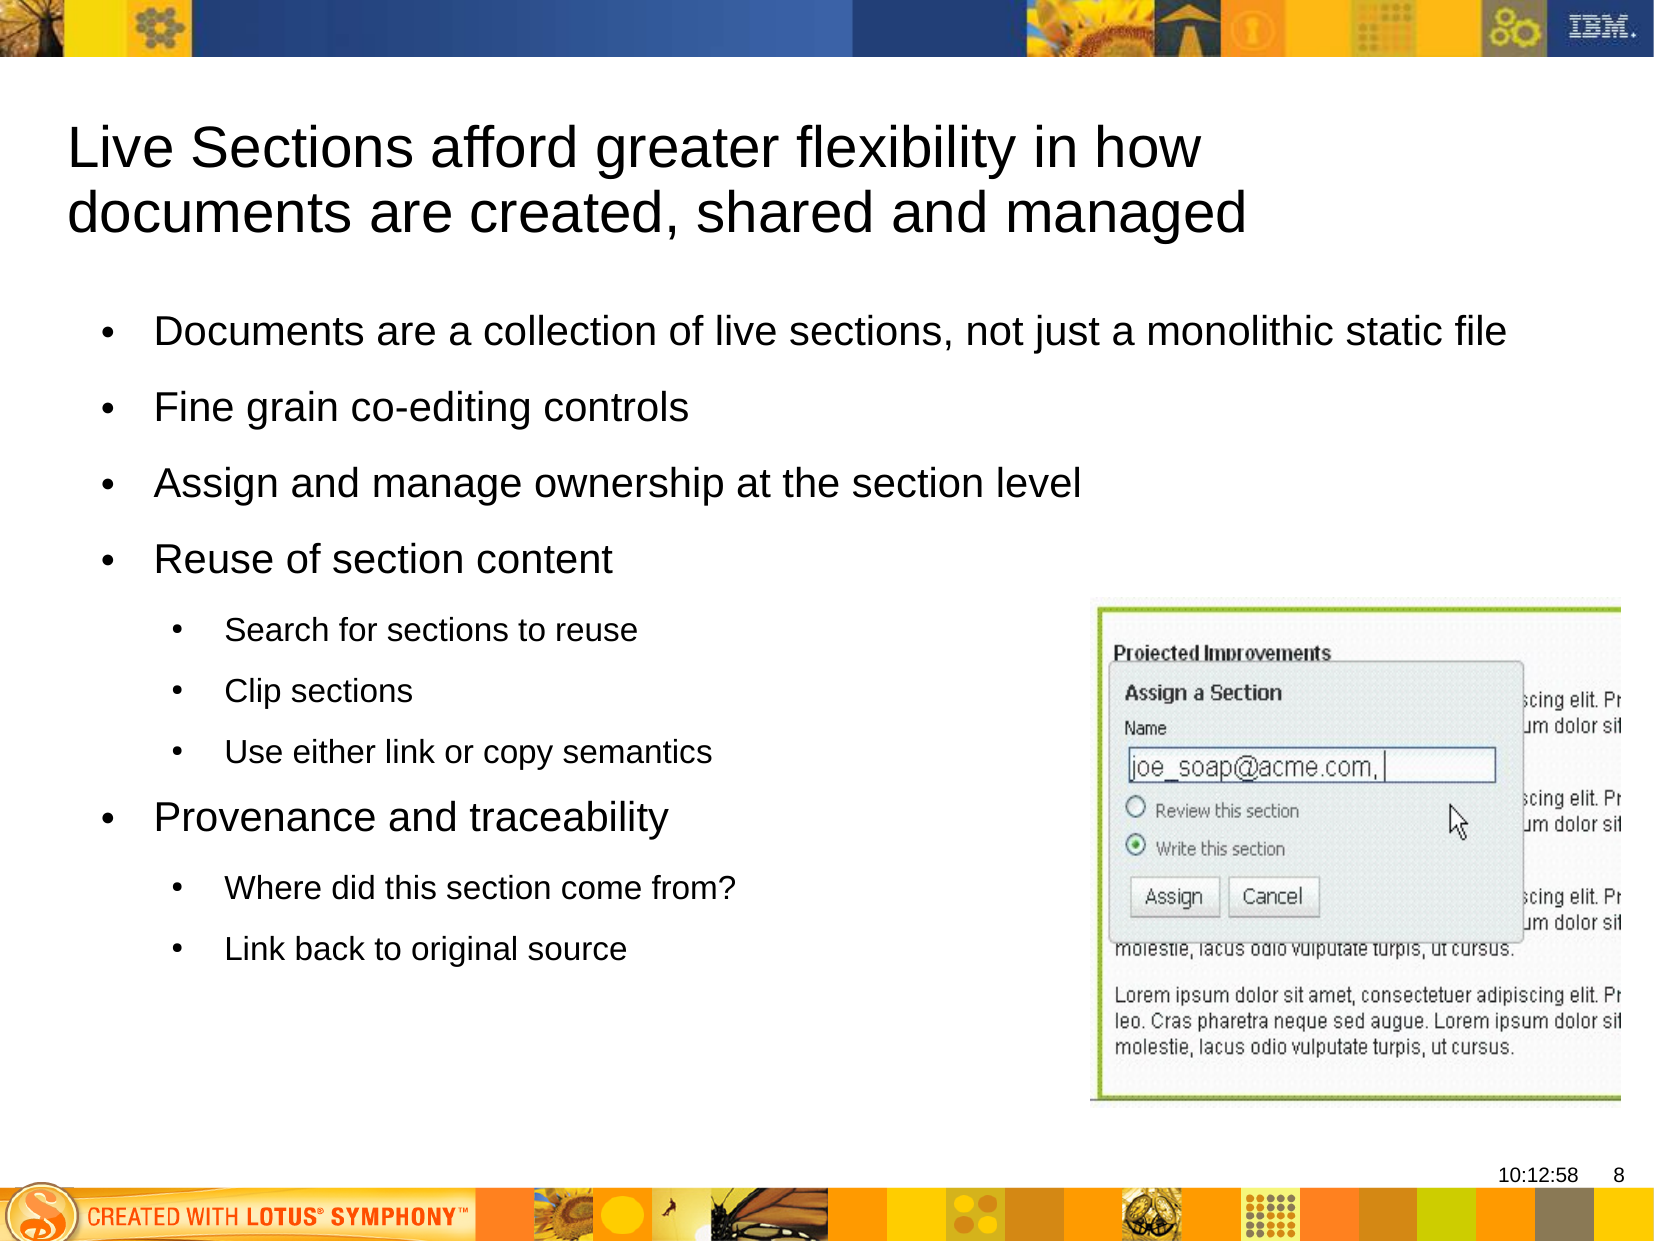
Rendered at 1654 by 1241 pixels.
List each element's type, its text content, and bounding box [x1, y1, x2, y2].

list Documents are a collection of live sections, not just a monolithic static file Fine grain co-editing controls Assign and manage ownership at the section level Reuse of section content Search for sections to reuse Clip sections Use either link or copy semantics Provenance and traceability Where did this section come from? Link back to original source [82, 307, 1613, 880]
picture [0, 1182, 1654, 1241]
picture [1090, 597, 1621, 1108]
picture [0, 0, 1654, 57]
title Live Sections afford greater flexibility in how documents are created, shared and managed [67, 114, 1351, 245]
